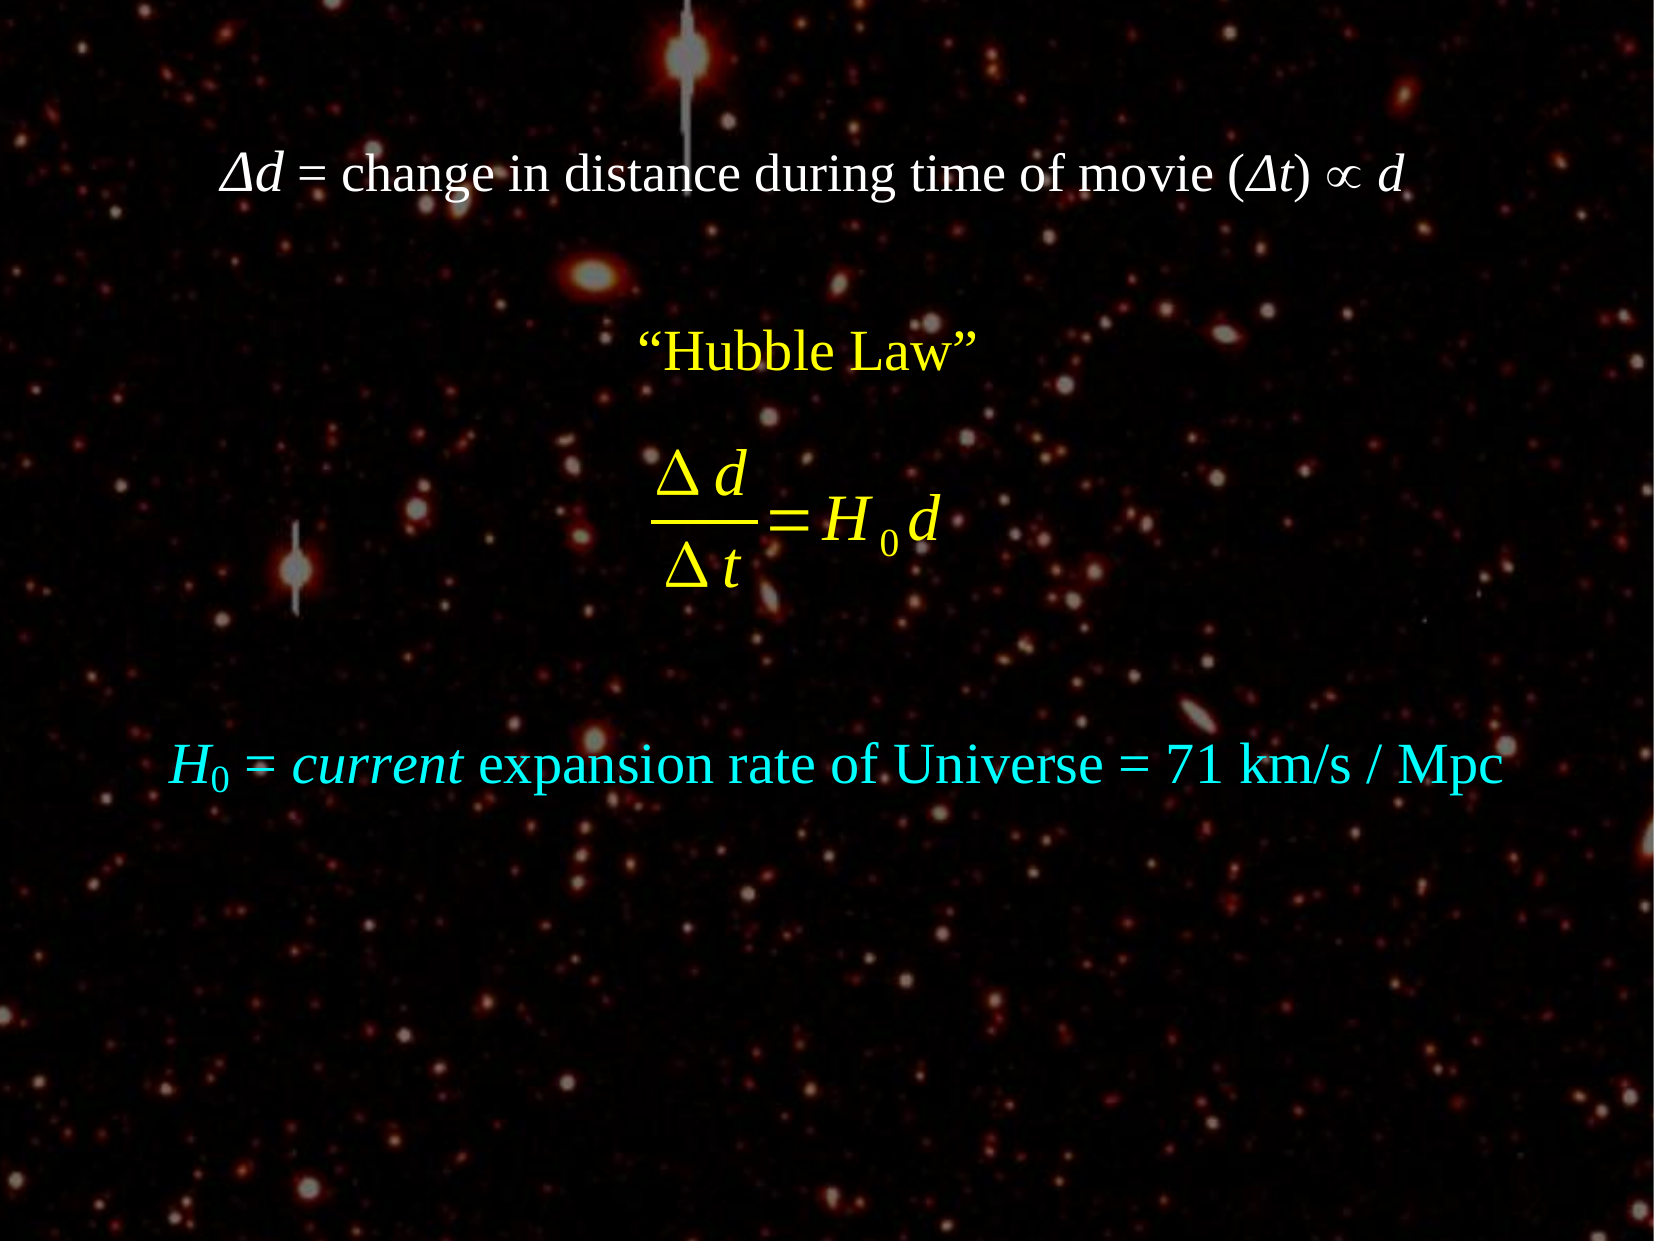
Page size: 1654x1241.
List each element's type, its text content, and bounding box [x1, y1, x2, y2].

text_box “Hubble Law” [637, 318, 979, 384]
picture [0, 0, 1654, 1241]
text_box H0 = current expansion rate of Universe = 71 km/s / Mpc [168, 731, 1505, 801]
chart [641, 435, 947, 609]
text_box Δd = change in distance during time of movie (Δt) ∝ d [220, 139, 1405, 209]
